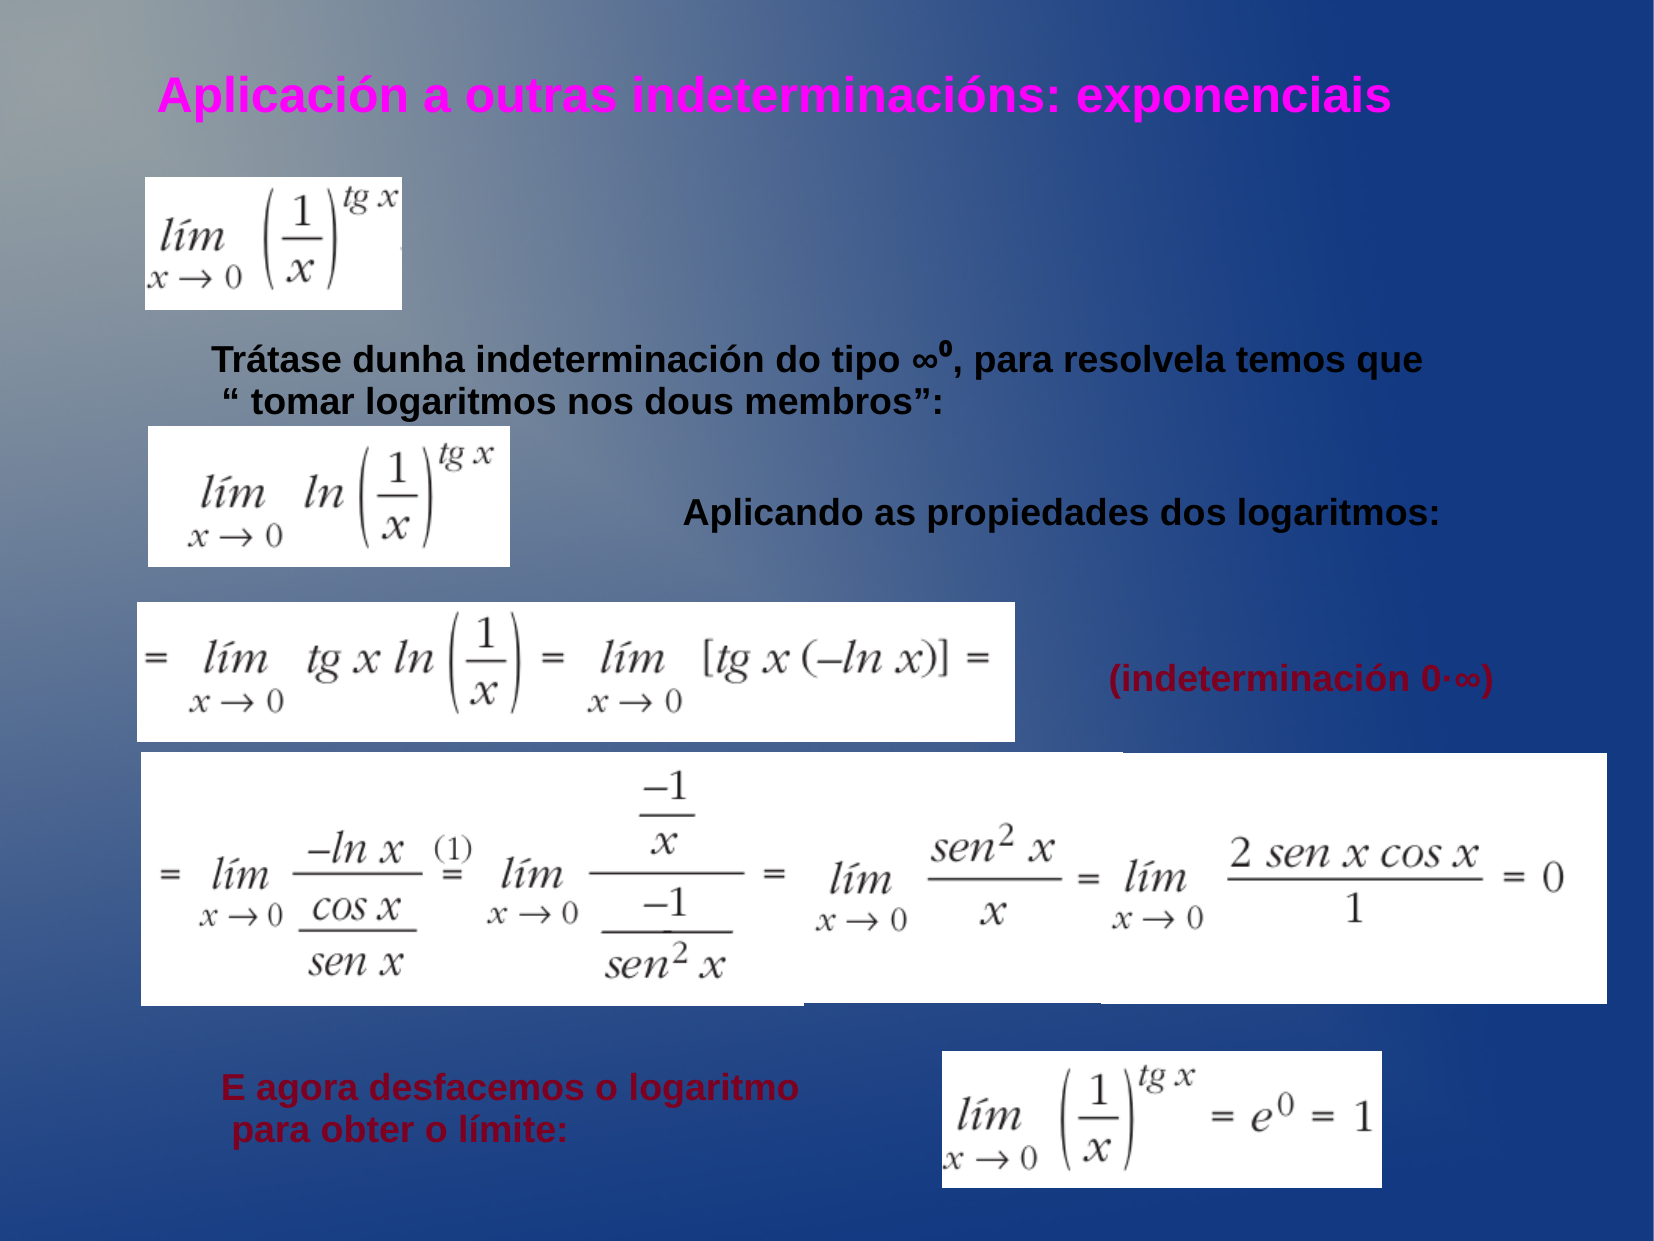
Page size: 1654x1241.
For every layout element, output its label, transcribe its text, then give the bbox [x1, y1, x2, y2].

text_box Trátase dunha indeterminación do tipo ∞⁰, para resolvela temos que “ tomar logaritmos nos dous membros”: [196, 330, 1441, 473]
text_box (indeterminación 0·∞) [1093, 649, 1507, 707]
picture [0, 0, 1654, 1241]
text_box Aplicando as propiedades dos logaritmos: [668, 484, 1457, 542]
text_box E agora desfacemos o logaritmo para obter o límite: [206, 1058, 815, 1158]
text_box Aplicación a outras indeterminacións: exponenciais [141, 59, 1423, 130]
